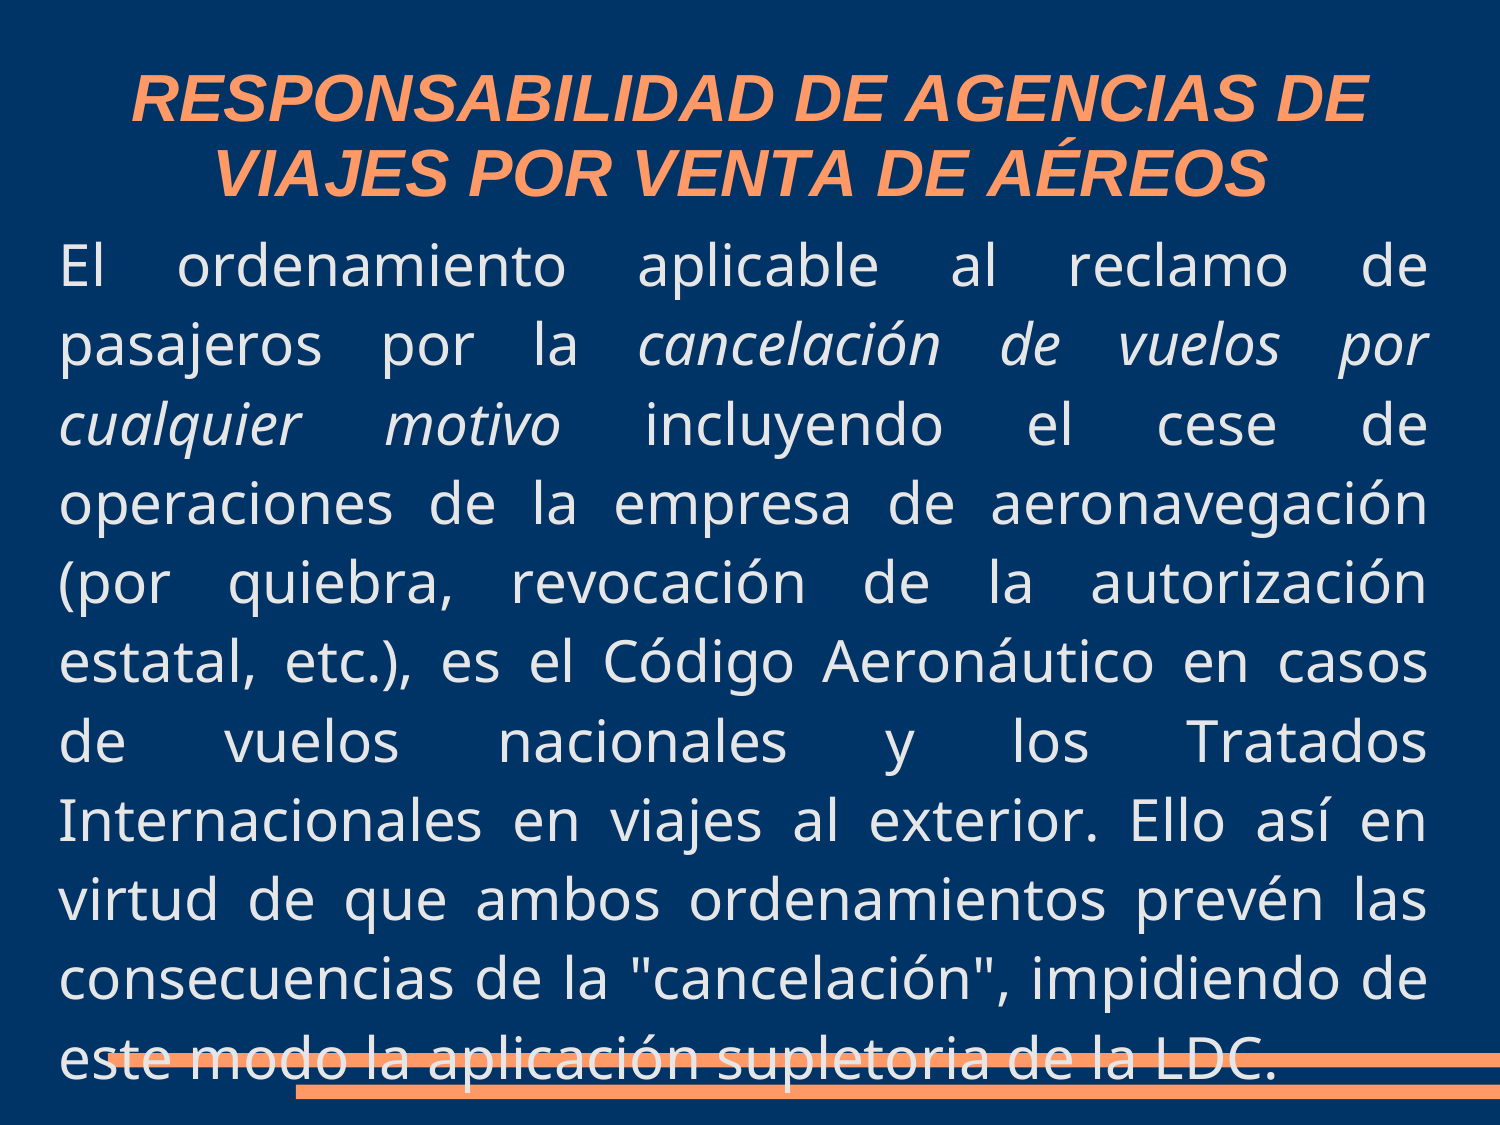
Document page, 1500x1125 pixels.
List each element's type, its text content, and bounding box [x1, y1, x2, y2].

title RESPONSABILIDAD DE AGENCIAS DE VIAJES POR VENTA DE AÉREOS [110, 41, 1392, 224]
list El ordenamiento aplicable al reclamo de pasajeros por la cancelación de vuelos por cualquier motivo incluyendo el cese de operaciones de la empresa de aeronavegación (por quiebra, revocación de la autorización estatal, etc.), es el Código Aeronáutico en casos de vuelos nacionales y los Tratados Internacionales en viajes al exterior. Ello así en virtud de que ambos ordenamientos prevén las consecuencias de la "cancelación", impidiendo de este modo la aplicación supletoria de la LDC. [59, 224, 1430, 1038]
